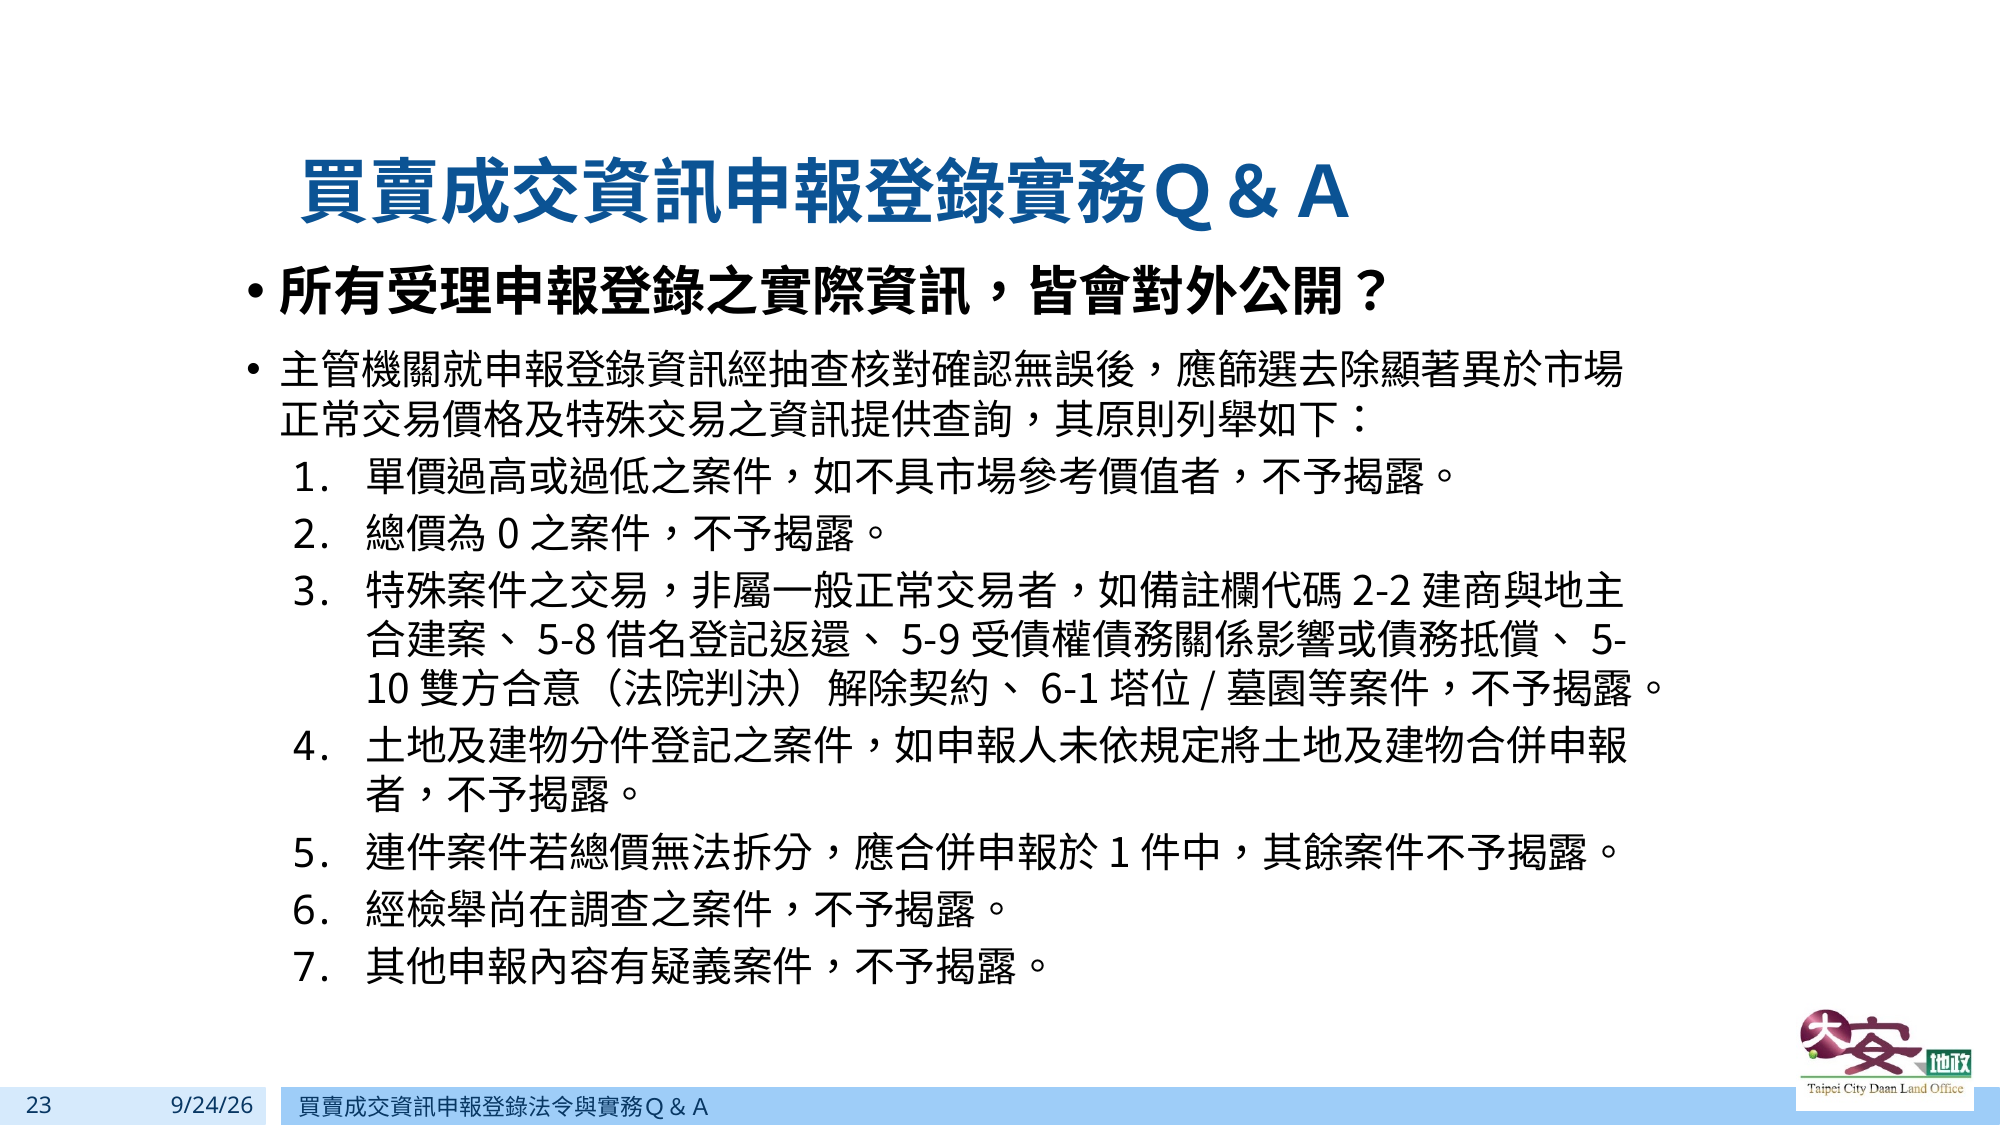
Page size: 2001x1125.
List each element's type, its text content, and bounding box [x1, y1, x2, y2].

picture [1796, 992, 1974, 1111]
title 買賣成交資訊申報登錄實務Ｑ＆Ａ [231, 45, 1769, 240]
footer 買賣成交資訊申報登錄法令與實務Ｑ＆Ａ [284, 1087, 1785, 1125]
slide_number 10/21/21 [74, 1087, 269, 1125]
slide_number <編號> [0, 1087, 68, 1125]
list 所有受理申報登錄之實際資訊，皆會對外公開？ 主管機關就申報登錄資訊經抽查核對確認無誤後，應篩選去除顯著異於市場正常交易價格及特殊交易之資訊提供查詢，其原則列舉如下： 單價過高或過低之案件，如不具市場參考價值者，不予揭露。 總價為0之案件，不予揭露。 特殊案件之交易，非屬一般正常交易者，如備註欄代碼2-2建商與地主合建案、5-8借名登記返還、5-9受債權債務關係影響或債務抵償、5-10雙方合意（法院判決）解除契約、6-1塔位/墓園等案件，不予揭露。 土地及建物分件登記之案件，如申報人未依規定將土地及建物合併申報者，不予揭露。 連件案件若總價無法拆分，應合併申報於1件中，其餘案件不予揭露。 經檢舉尚在調查之案件，不予揭露。 其他申報內容有疑義案件，不予揭露。 [231, 256, 1655, 1053]
